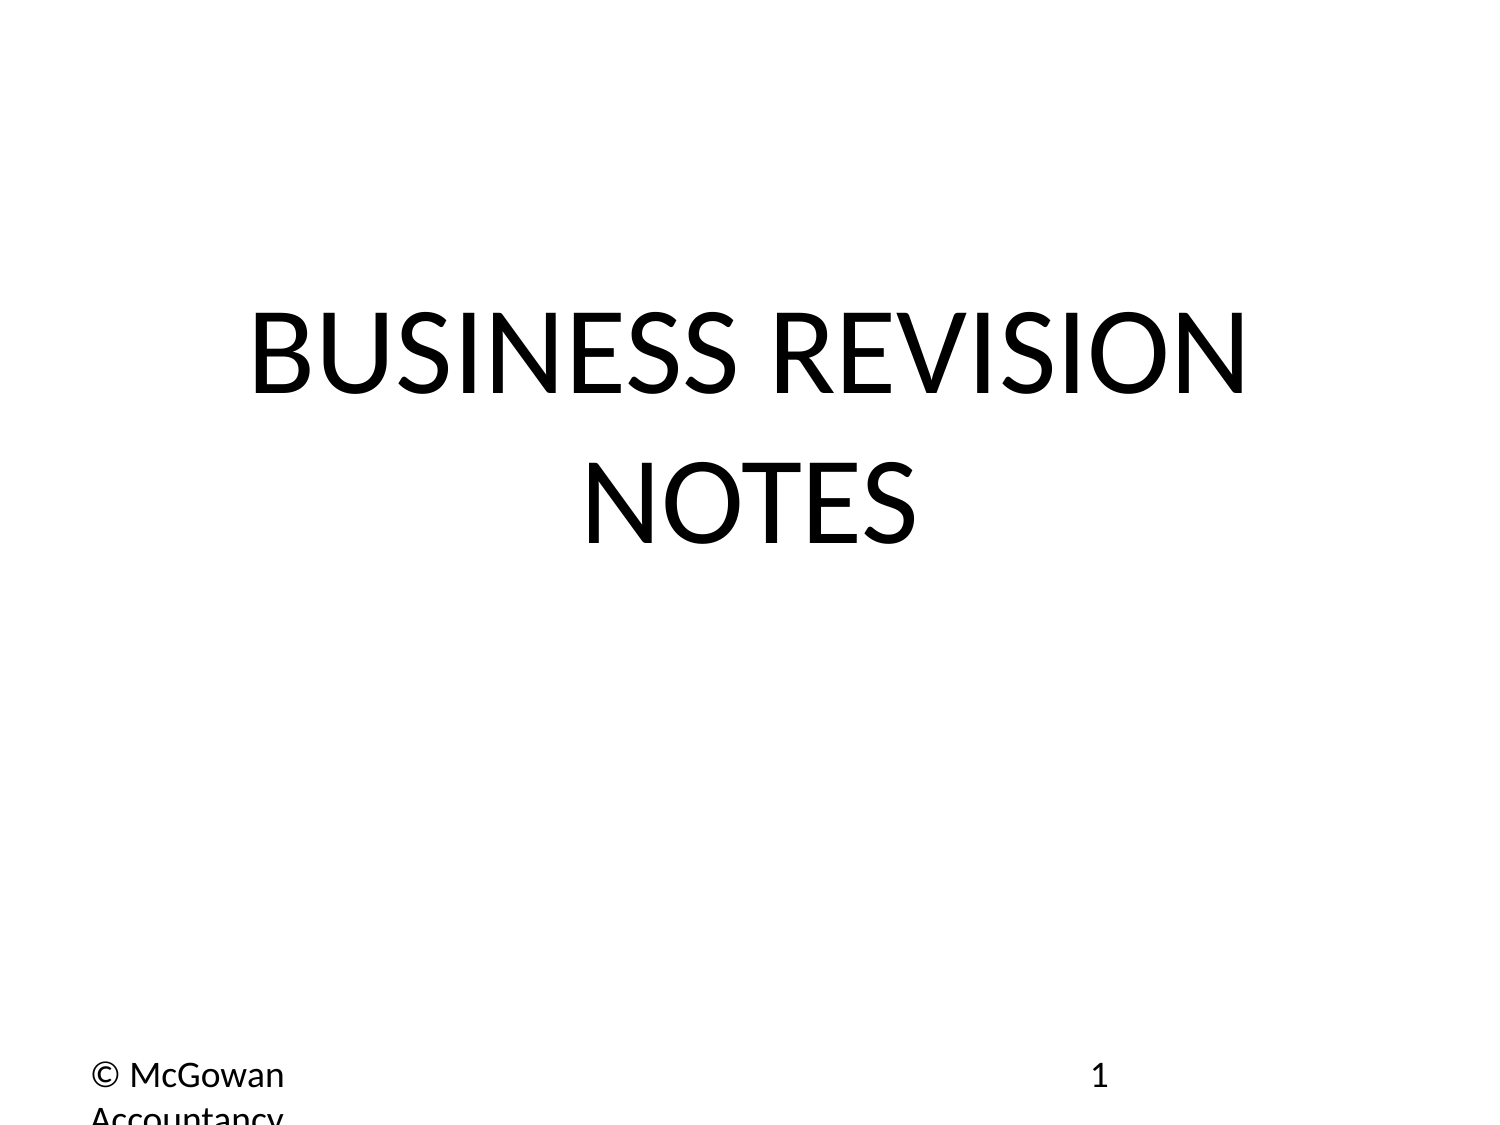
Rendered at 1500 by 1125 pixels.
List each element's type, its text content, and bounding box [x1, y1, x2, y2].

text_box [1074, 1042, 1425, 1103]
title BUSINESS REVISION NOTES [187, 184, 1313, 576]
text_box © McGowan Accountancy Services [75, 1042, 425, 1103]
